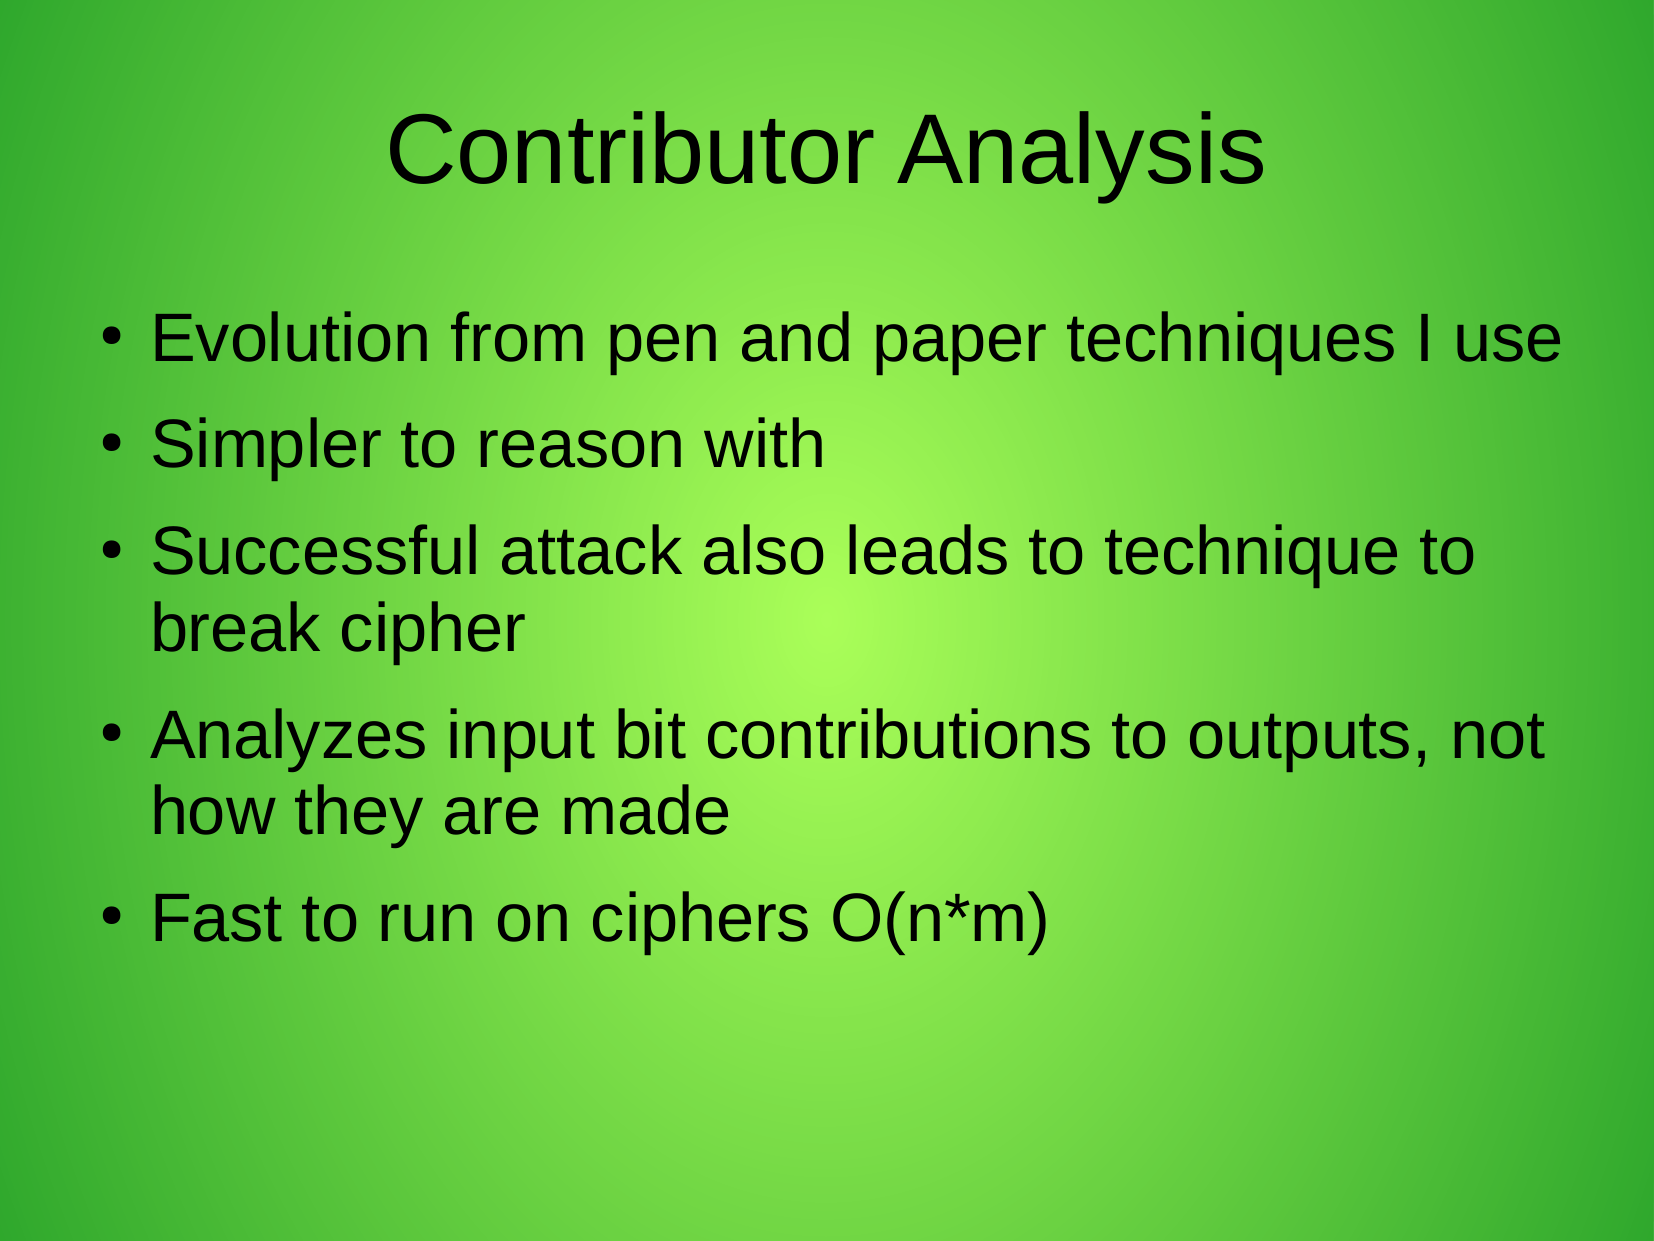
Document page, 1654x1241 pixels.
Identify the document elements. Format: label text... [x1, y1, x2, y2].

title Contributor Analysis [82, 47, 1571, 252]
list Evolution from pen and paper techniques I use Simpler to reason with Successful attack also leads to technique to break cipher Analyzes input bit contributions to outputs, not how they are made Fast to run on ciphers O(n*m) [82, 299, 1571, 1019]
